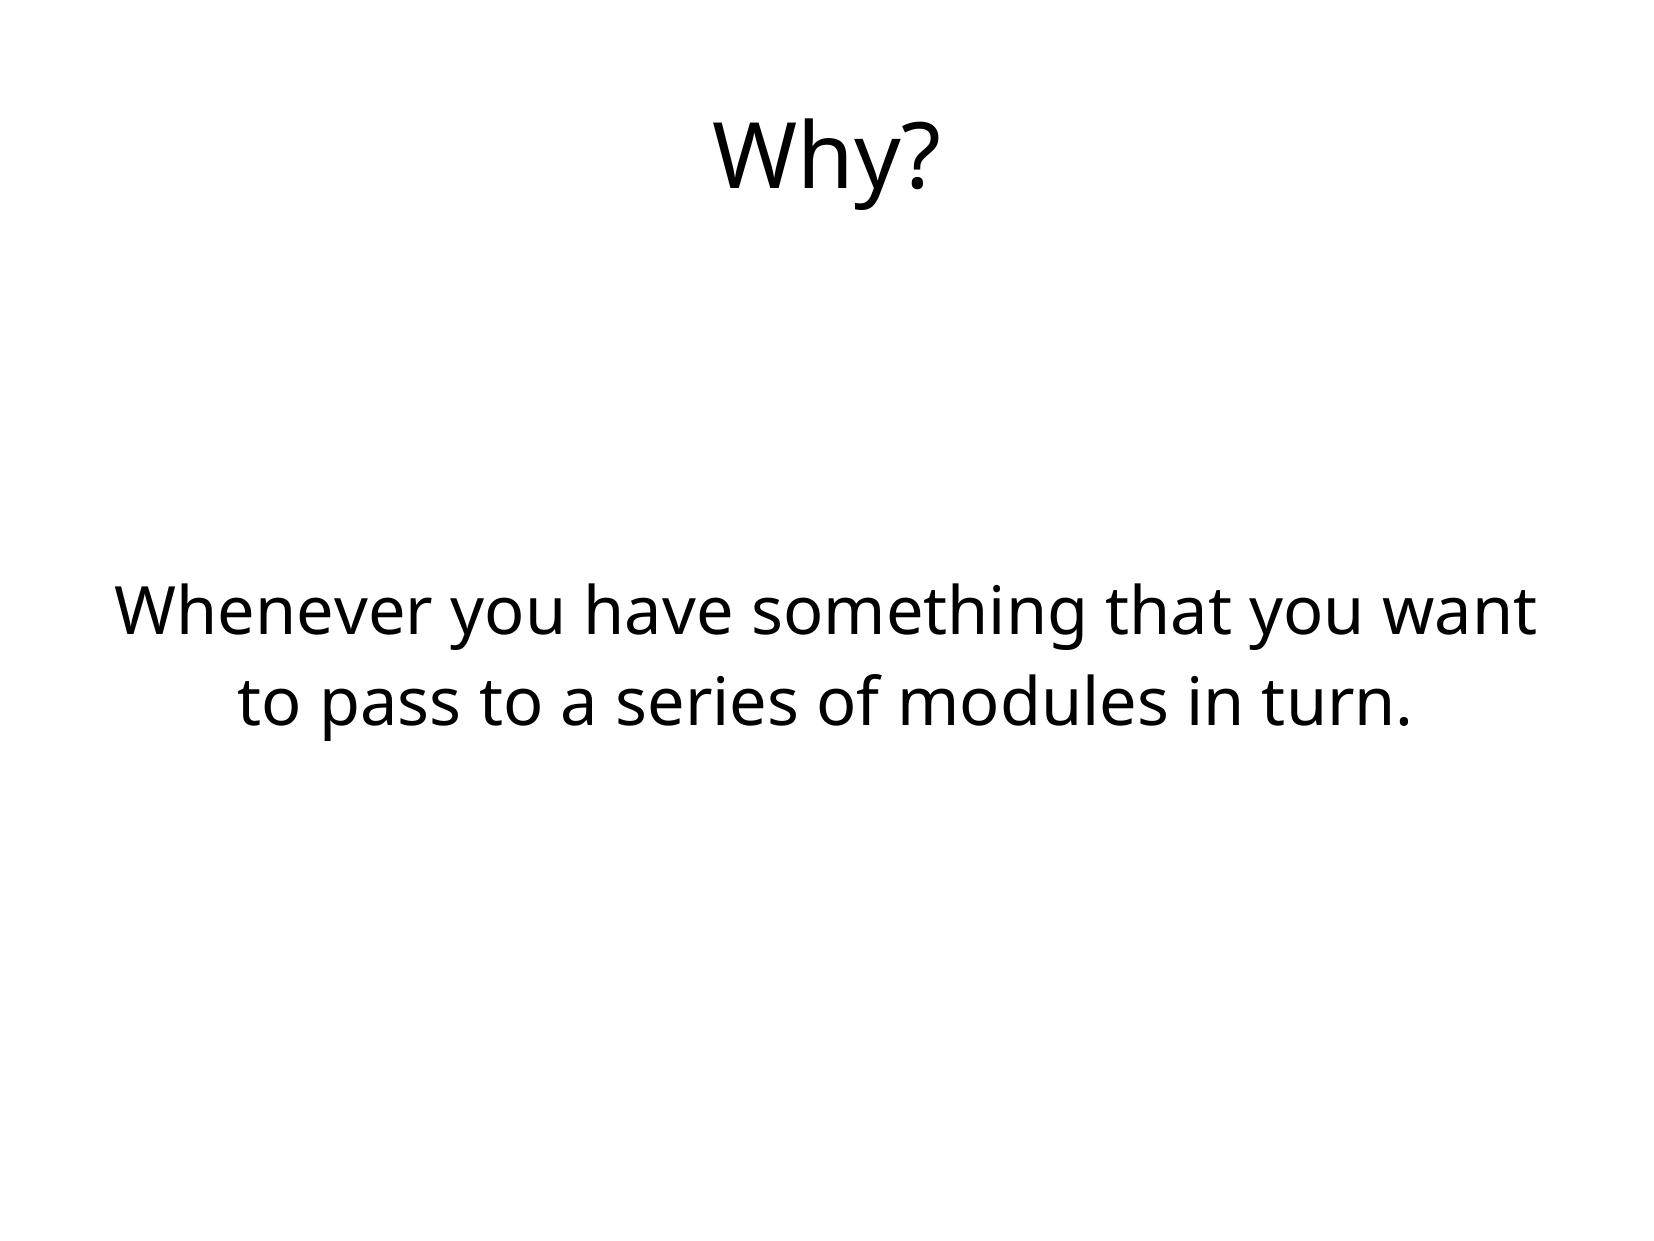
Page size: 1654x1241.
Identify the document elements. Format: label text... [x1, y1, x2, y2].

title Why? [82, 49, 1571, 257]
subtitle Whenever you have something that you want to pass to a series of modules in turn. [82, 290, 1571, 1109]
